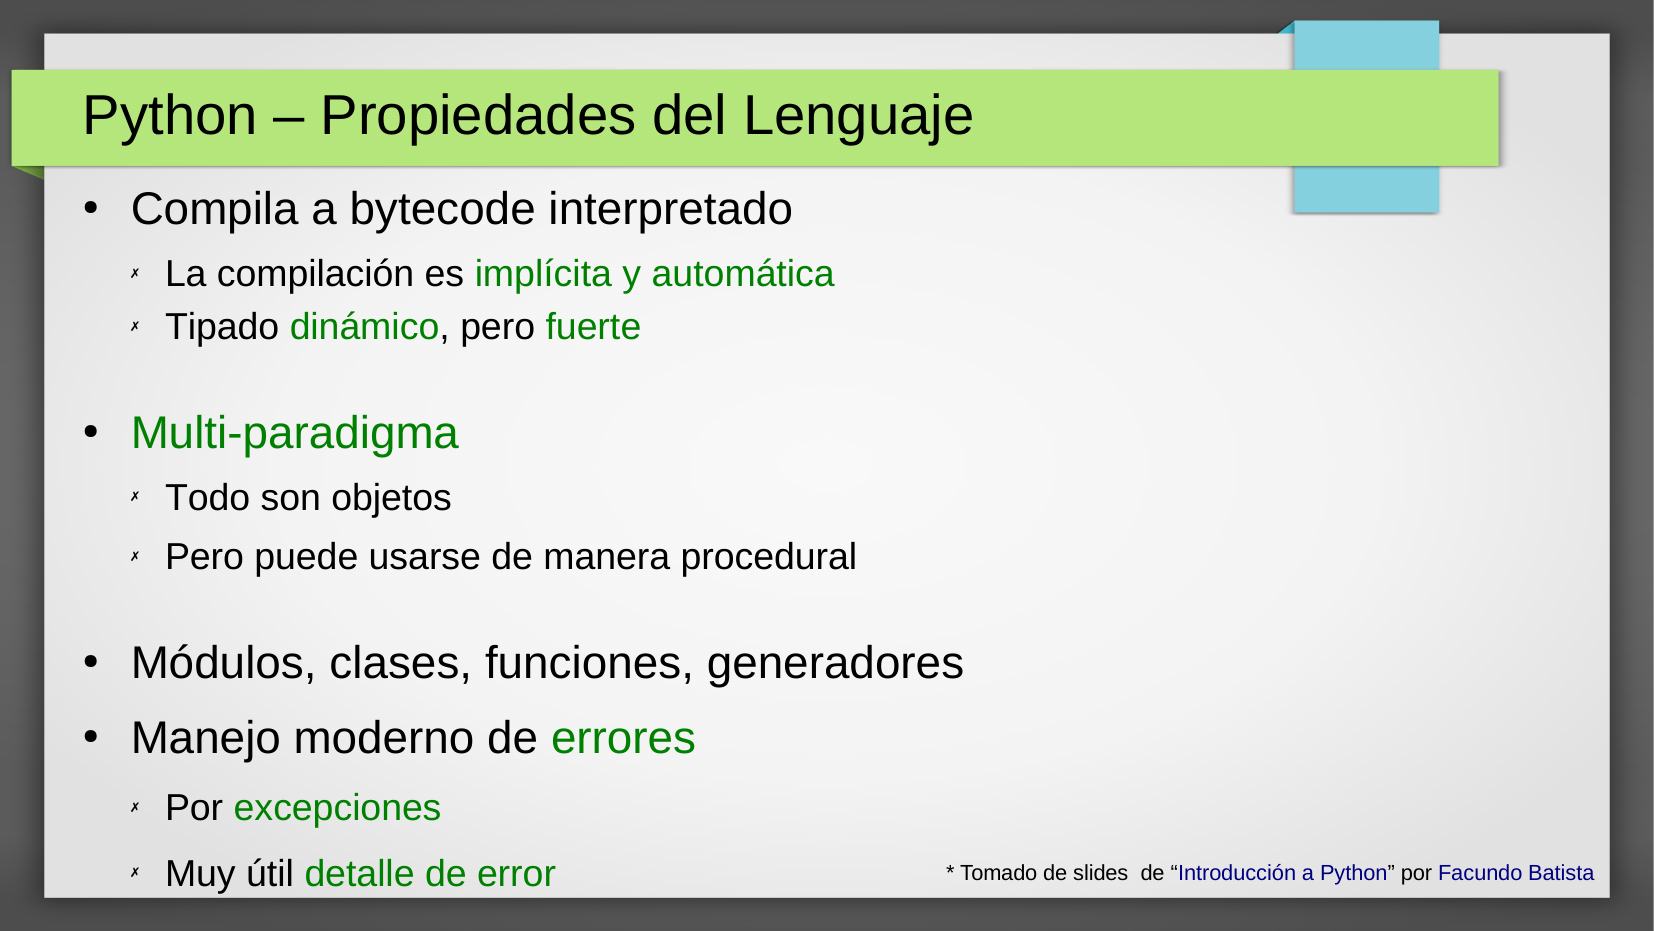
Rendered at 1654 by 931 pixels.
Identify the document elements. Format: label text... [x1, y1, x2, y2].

title Python – Propiedades del Lenguaje [82, 70, 1264, 160]
subtitle Compila a bytecode interpretado La compilación es implícita y automática Tipado dinámico, pero fuerte Multi-paradigma Todo son objetos Pero puede usarse de manera procedural Módulos, clases, funciones, generadores Manejo moderno de errores Por excepciones Muy útil detalle de error [47, 171, 1495, 907]
picture [0, 0, 1654, 931]
text_box * Tomado de slides de “Introducción a Python” por Facundo Batista [899, 853, 1610, 894]
